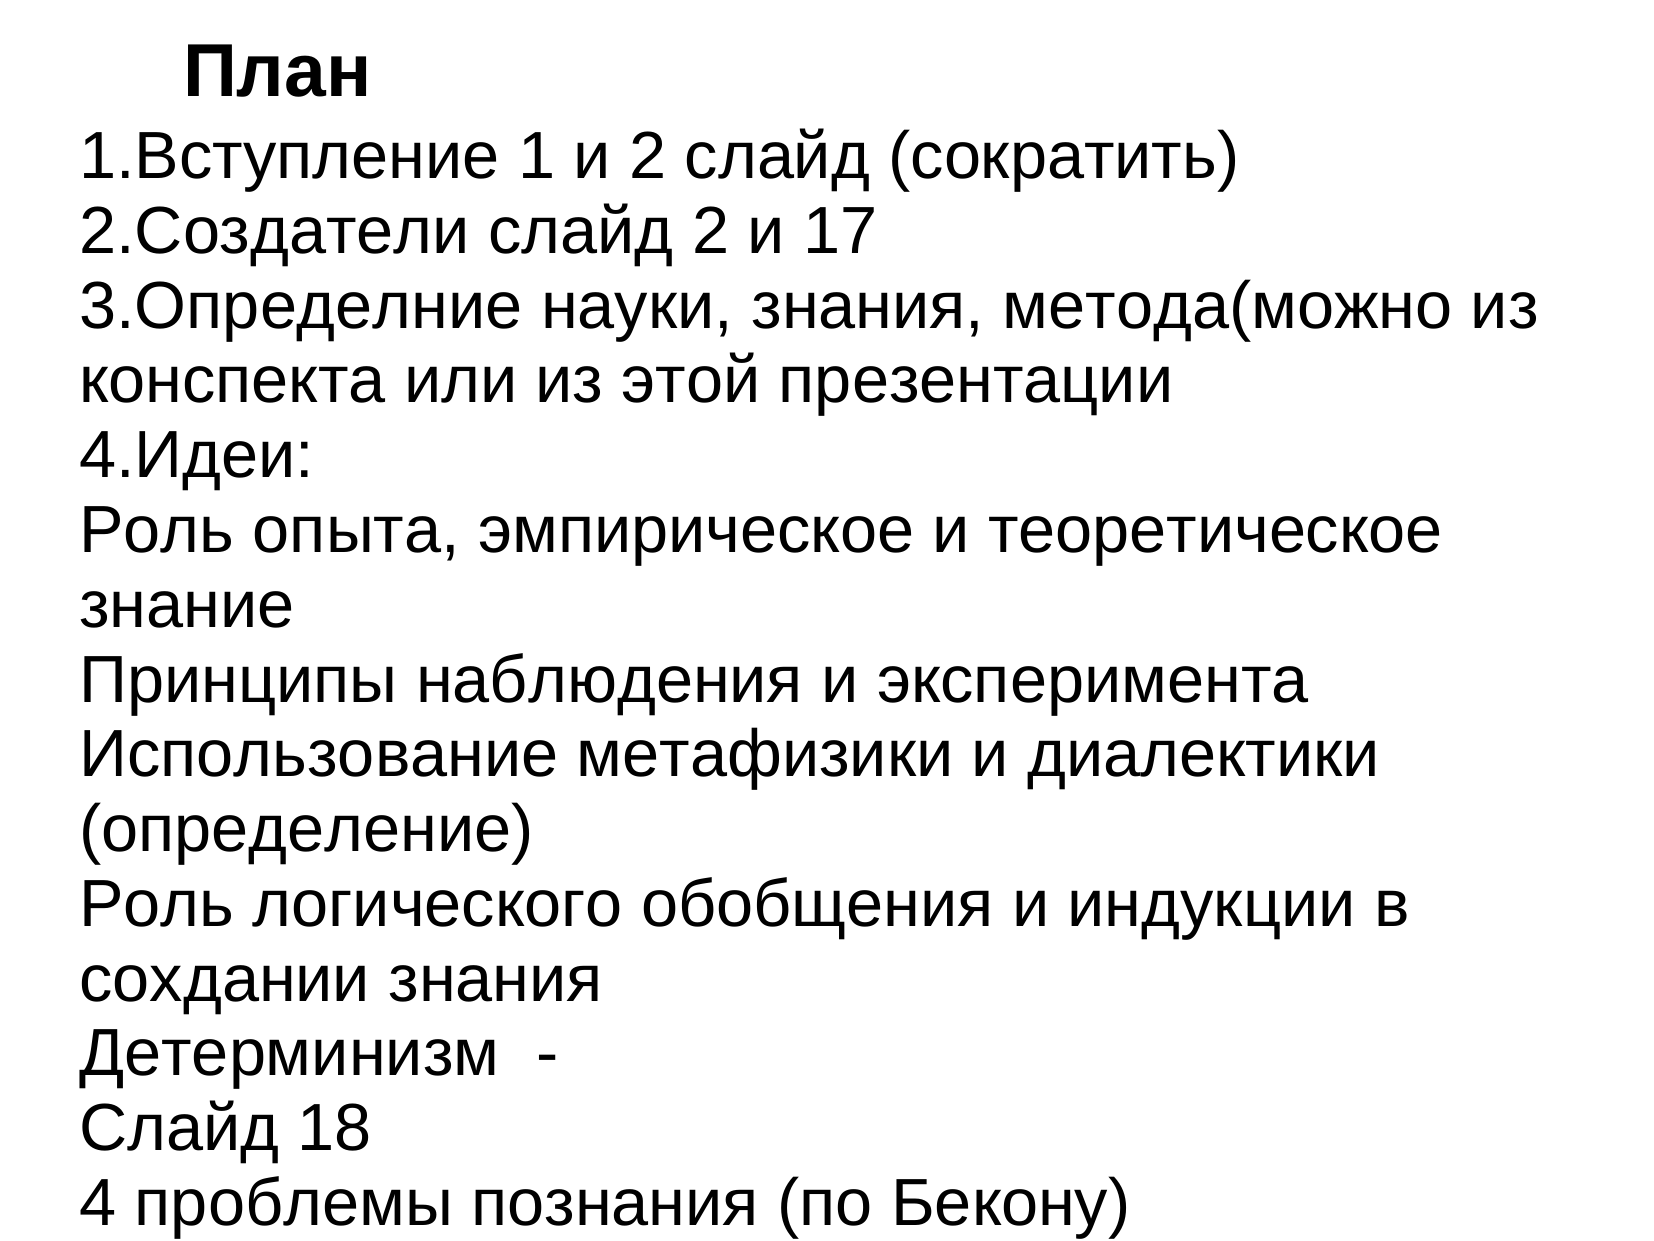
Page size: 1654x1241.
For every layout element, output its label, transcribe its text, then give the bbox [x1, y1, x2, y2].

subtitle 1.Вступление 1 и 2 слайд (сократить) 2.Создатели слайд 2 и 17 3.Определние науки, знания, метода(можно из конспекта или из этой презентации 4.Идеи: Роль опыта, эмпирическое и теоретическое знание Принципы наблюдения и эксперимента Использование метафизики и диалектики (определение) Роль логического обобщения и индукции в сохдании знания Детерминизм - Слайд 18 4 проблемы познания (по Бекону) [79, 118, 1565, 1240]
title План [82, 41, 473, 118]
